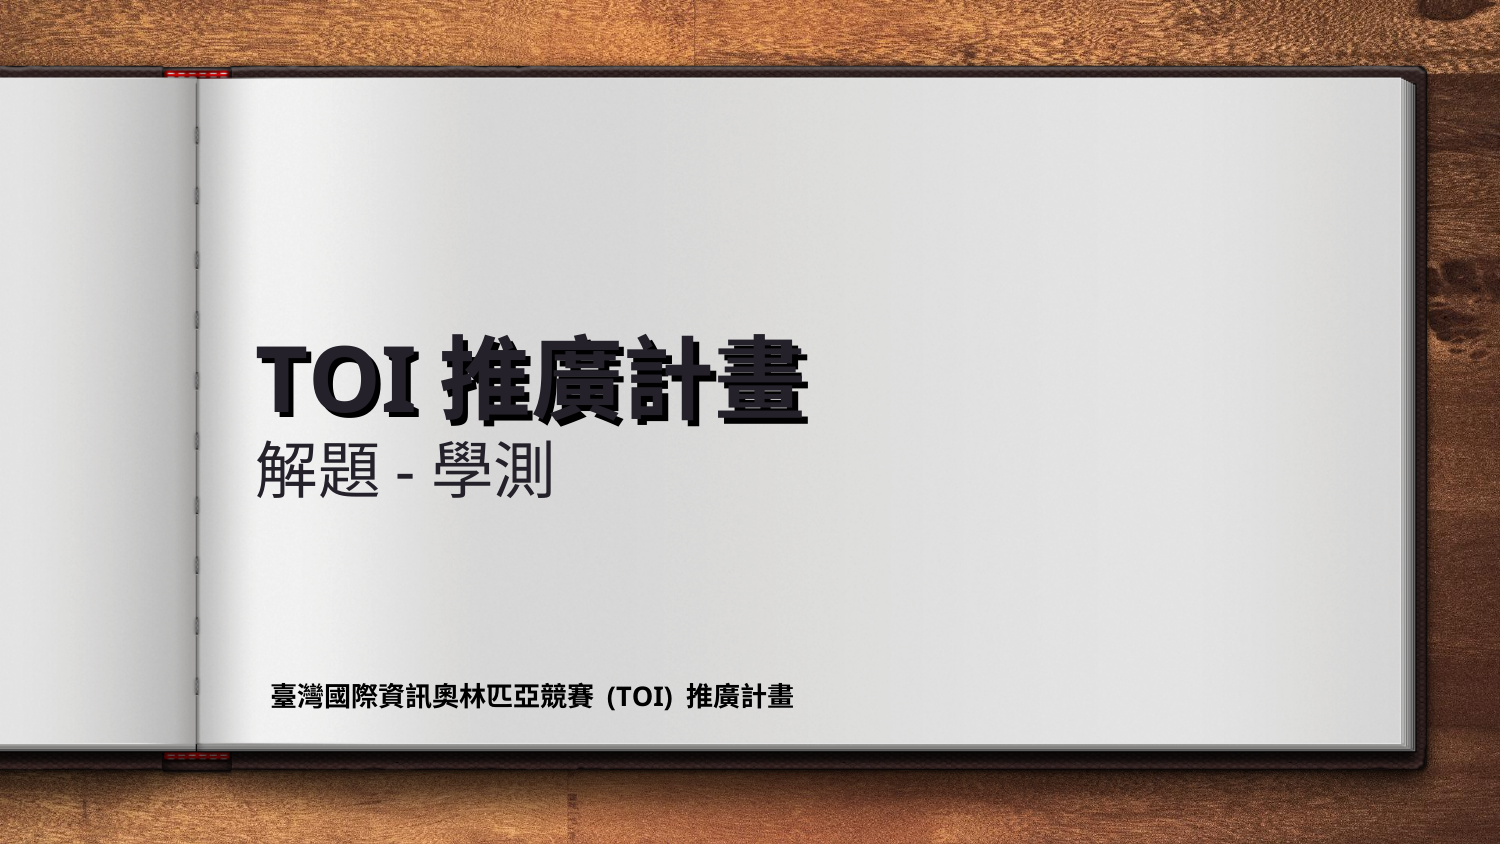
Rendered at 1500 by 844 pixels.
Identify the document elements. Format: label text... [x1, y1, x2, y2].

title TOI推廣計畫 解題-學測 [240, 262, 894, 565]
